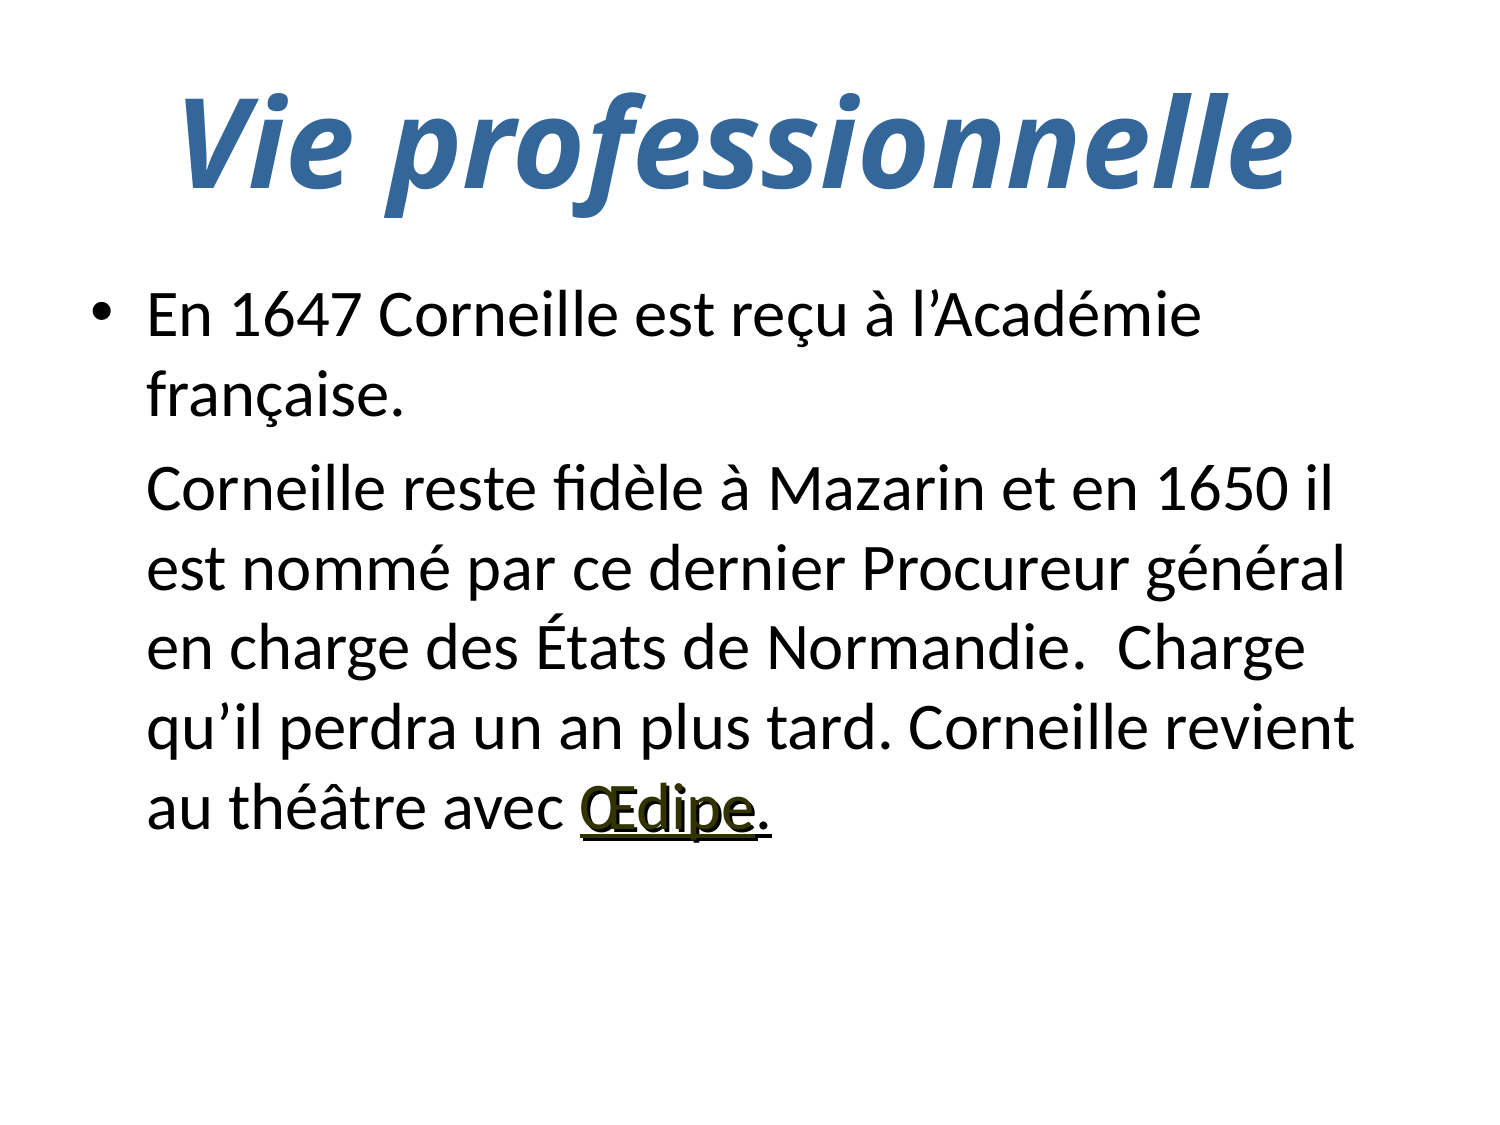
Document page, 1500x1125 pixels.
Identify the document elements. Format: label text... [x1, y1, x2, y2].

list En 1647 Corneille est reçu à l’Académie française. Corneille reste fidèle à Mazarin et en 1650 il est nommé par ce dernier Procureur général en charge des États de Normandie. Charge qu’il perdra un an plus tard. Corneille revient au théâtre avec Œdipe. [75, 262, 1425, 1005]
title Vie professionnelle [75, 45, 1425, 233]
